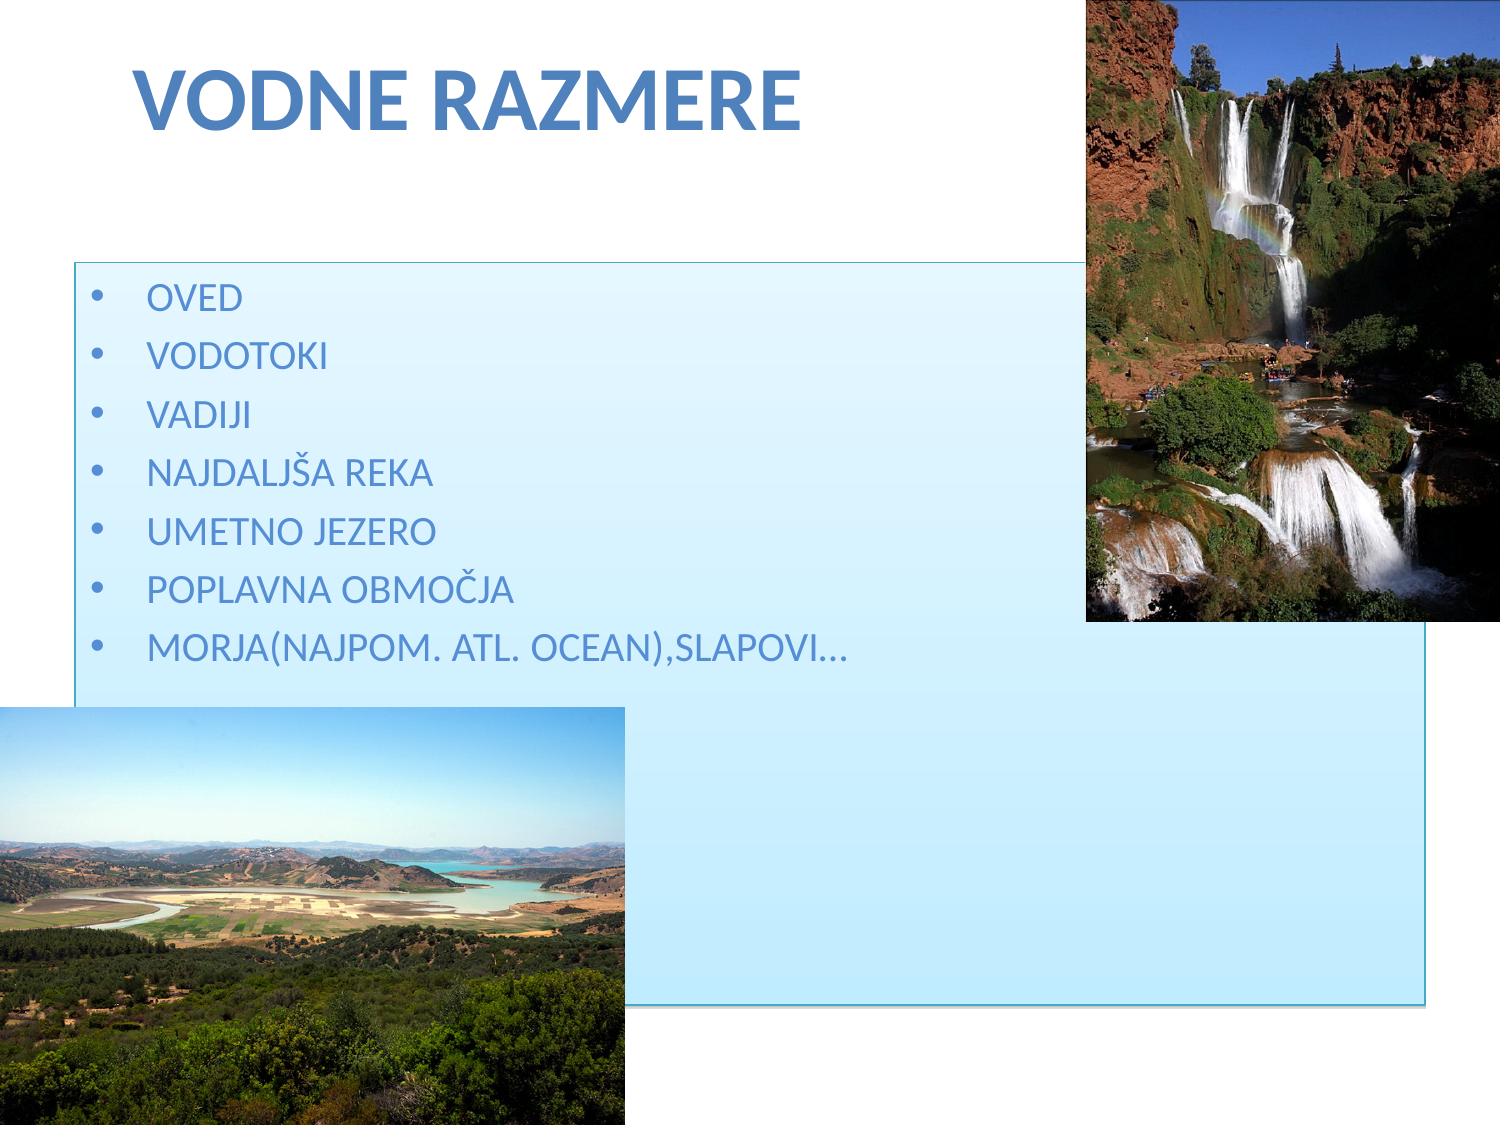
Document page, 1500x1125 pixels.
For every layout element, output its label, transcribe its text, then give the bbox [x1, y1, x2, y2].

title Vodne razmere [0, 0, 1085, 188]
list OVED VODOTOKI VADIJI NAJDALJŠA REKA UMETNO JEZERO POPLAVNA OBMOČJA MORJA(NAJPOM. ATL. OCEAN),SLAPOVI… [75, 262, 1425, 1005]
picture [1085, 0, 1500, 622]
picture [0, 707, 625, 1125]
